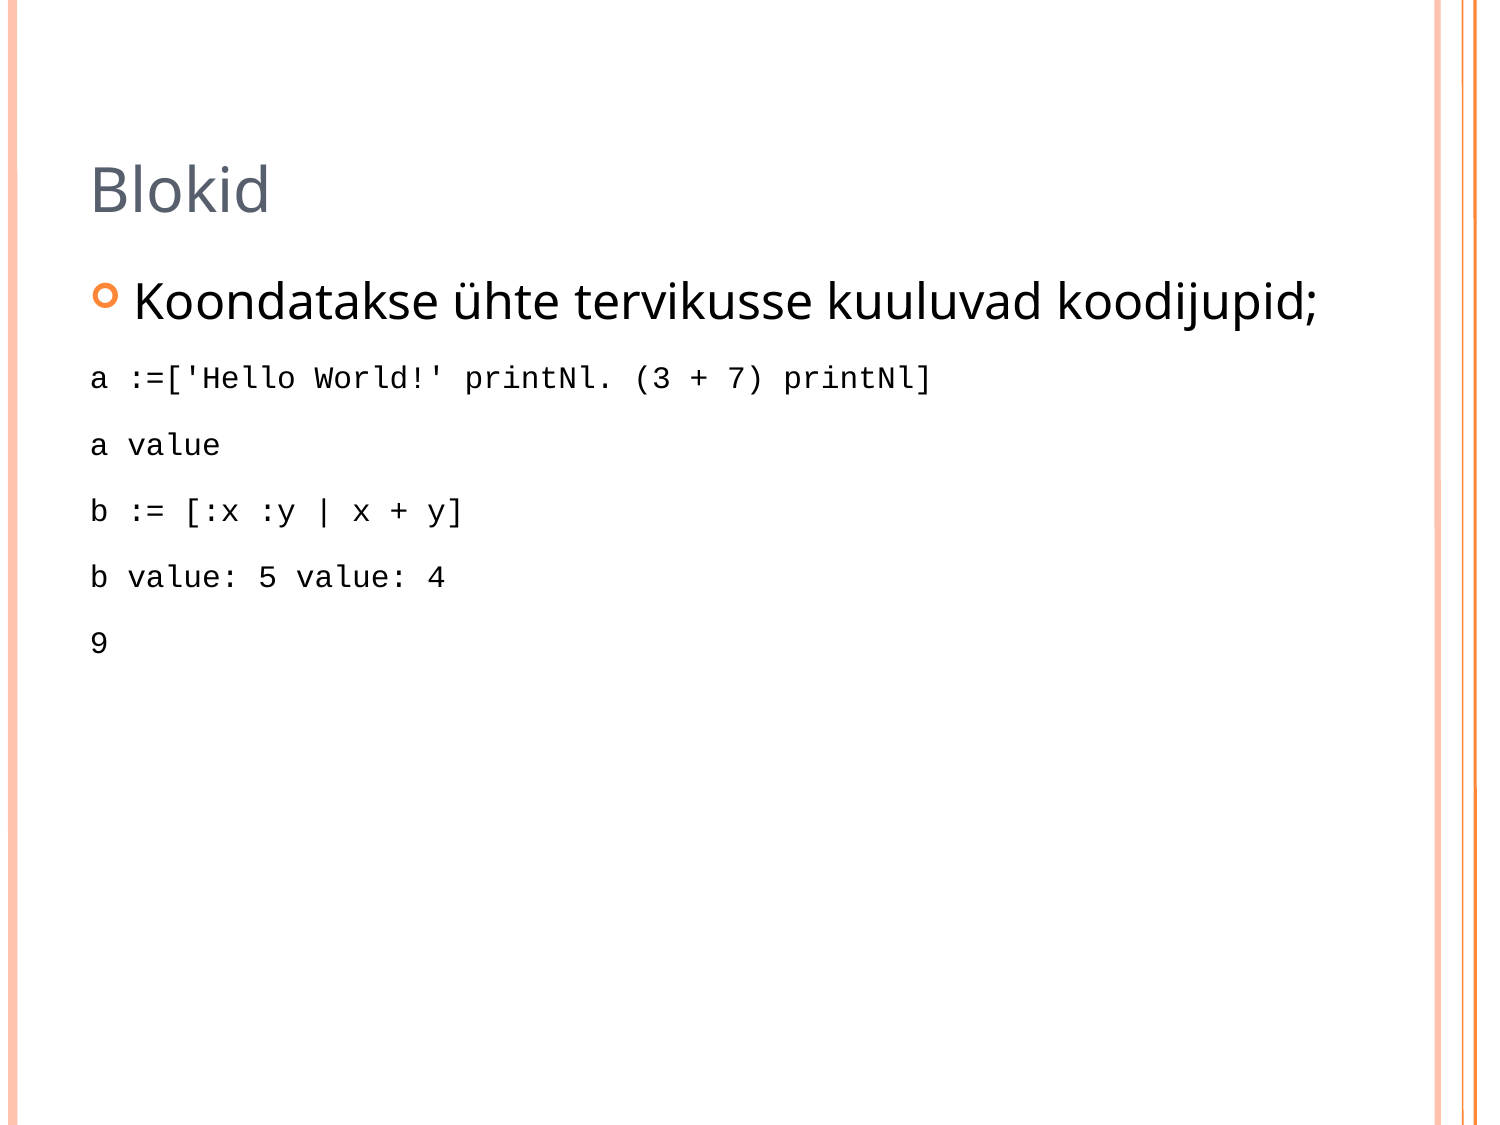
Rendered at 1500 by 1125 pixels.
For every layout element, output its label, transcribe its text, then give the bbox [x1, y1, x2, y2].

title Blokid [74, 44, 1300, 233]
list Koondatakse ühte tervikusse kuuluvad koodijupid; a :=['Hello World!' printNl. (3 + 7) printNl] a value b := [:x :y | x + y] b value: 5 value: 4 9 [75, 262, 1418, 669]
